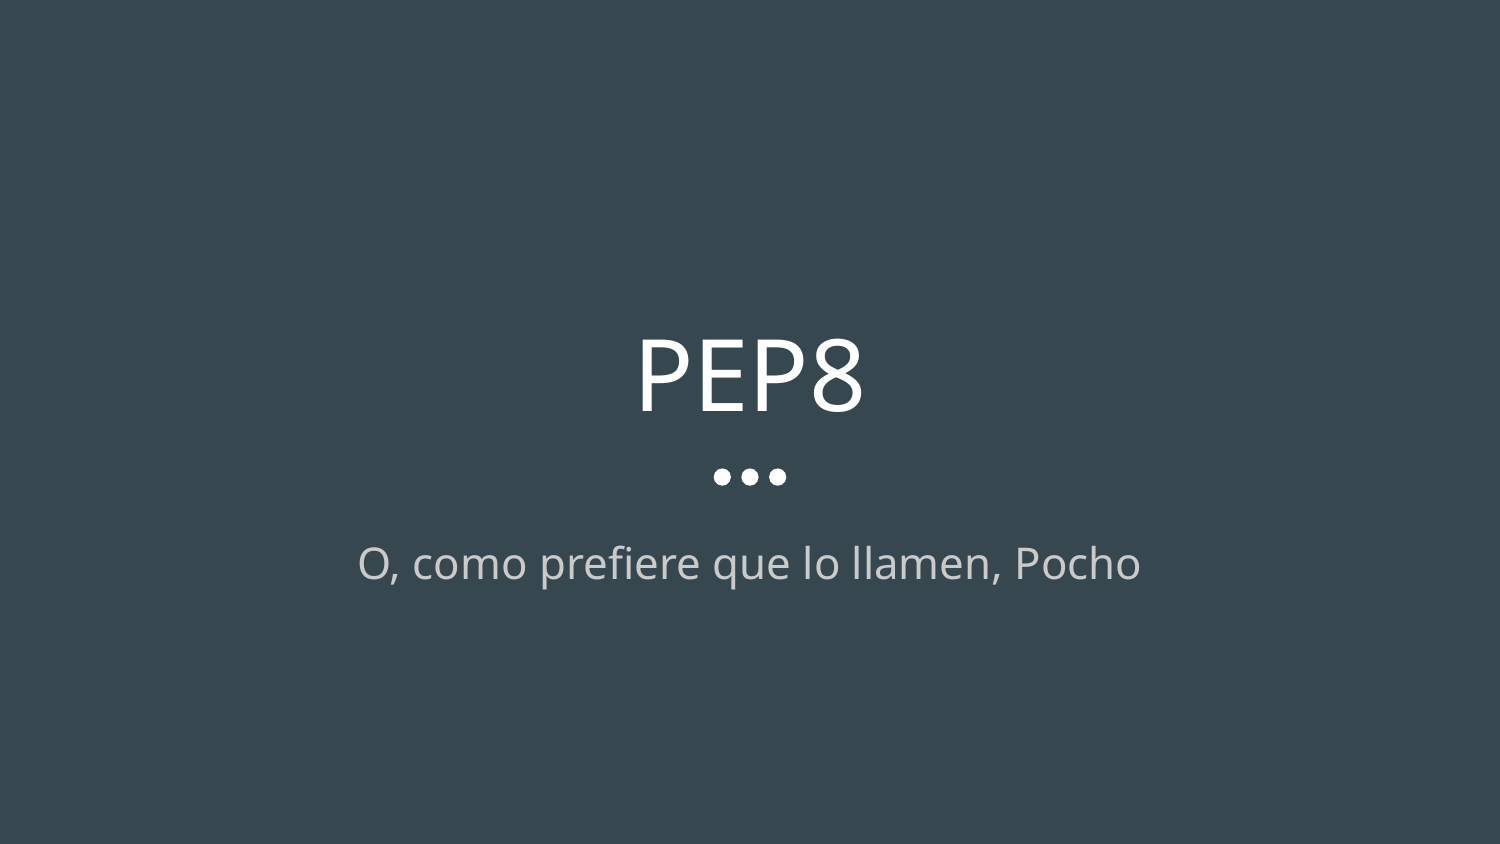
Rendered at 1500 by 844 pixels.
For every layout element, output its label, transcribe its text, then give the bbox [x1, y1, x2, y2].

subtitle O, como prefiere que lo llamen, Pocho [110, 520, 1390, 651]
title PEP8 [110, 162, 1390, 447]
